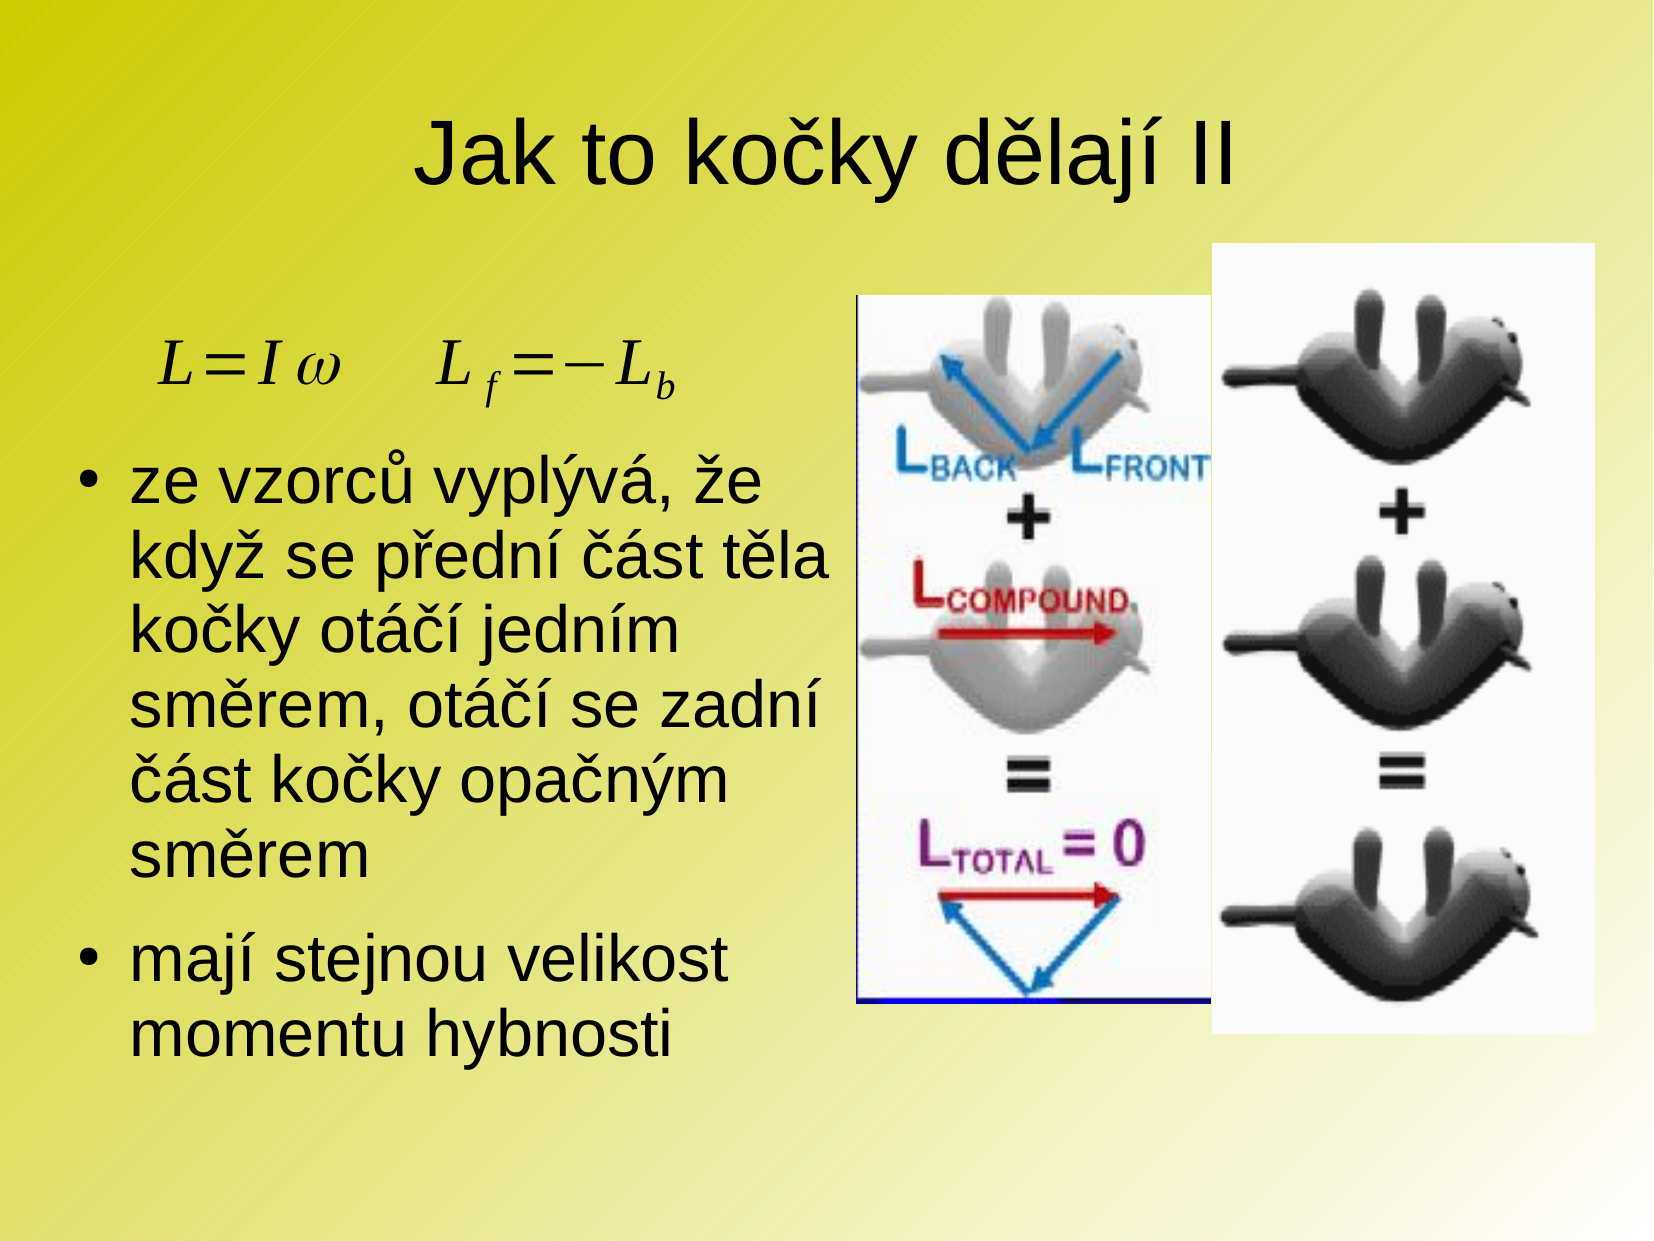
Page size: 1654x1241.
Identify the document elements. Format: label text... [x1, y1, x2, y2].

picture [1212, 243, 1595, 1034]
picture [856, 295, 1211, 1004]
title Jak to kočky dělají II [82, 49, 1571, 257]
chart [425, 324, 681, 410]
chart [147, 324, 345, 399]
list ze vzorců vyplývá, že když se přední část těla kočky otáčí jedním směrem, otáčí se zadní část kočky opačným směrem mají stejnou velikost momentu hybnosti [59, 442, 857, 1123]
